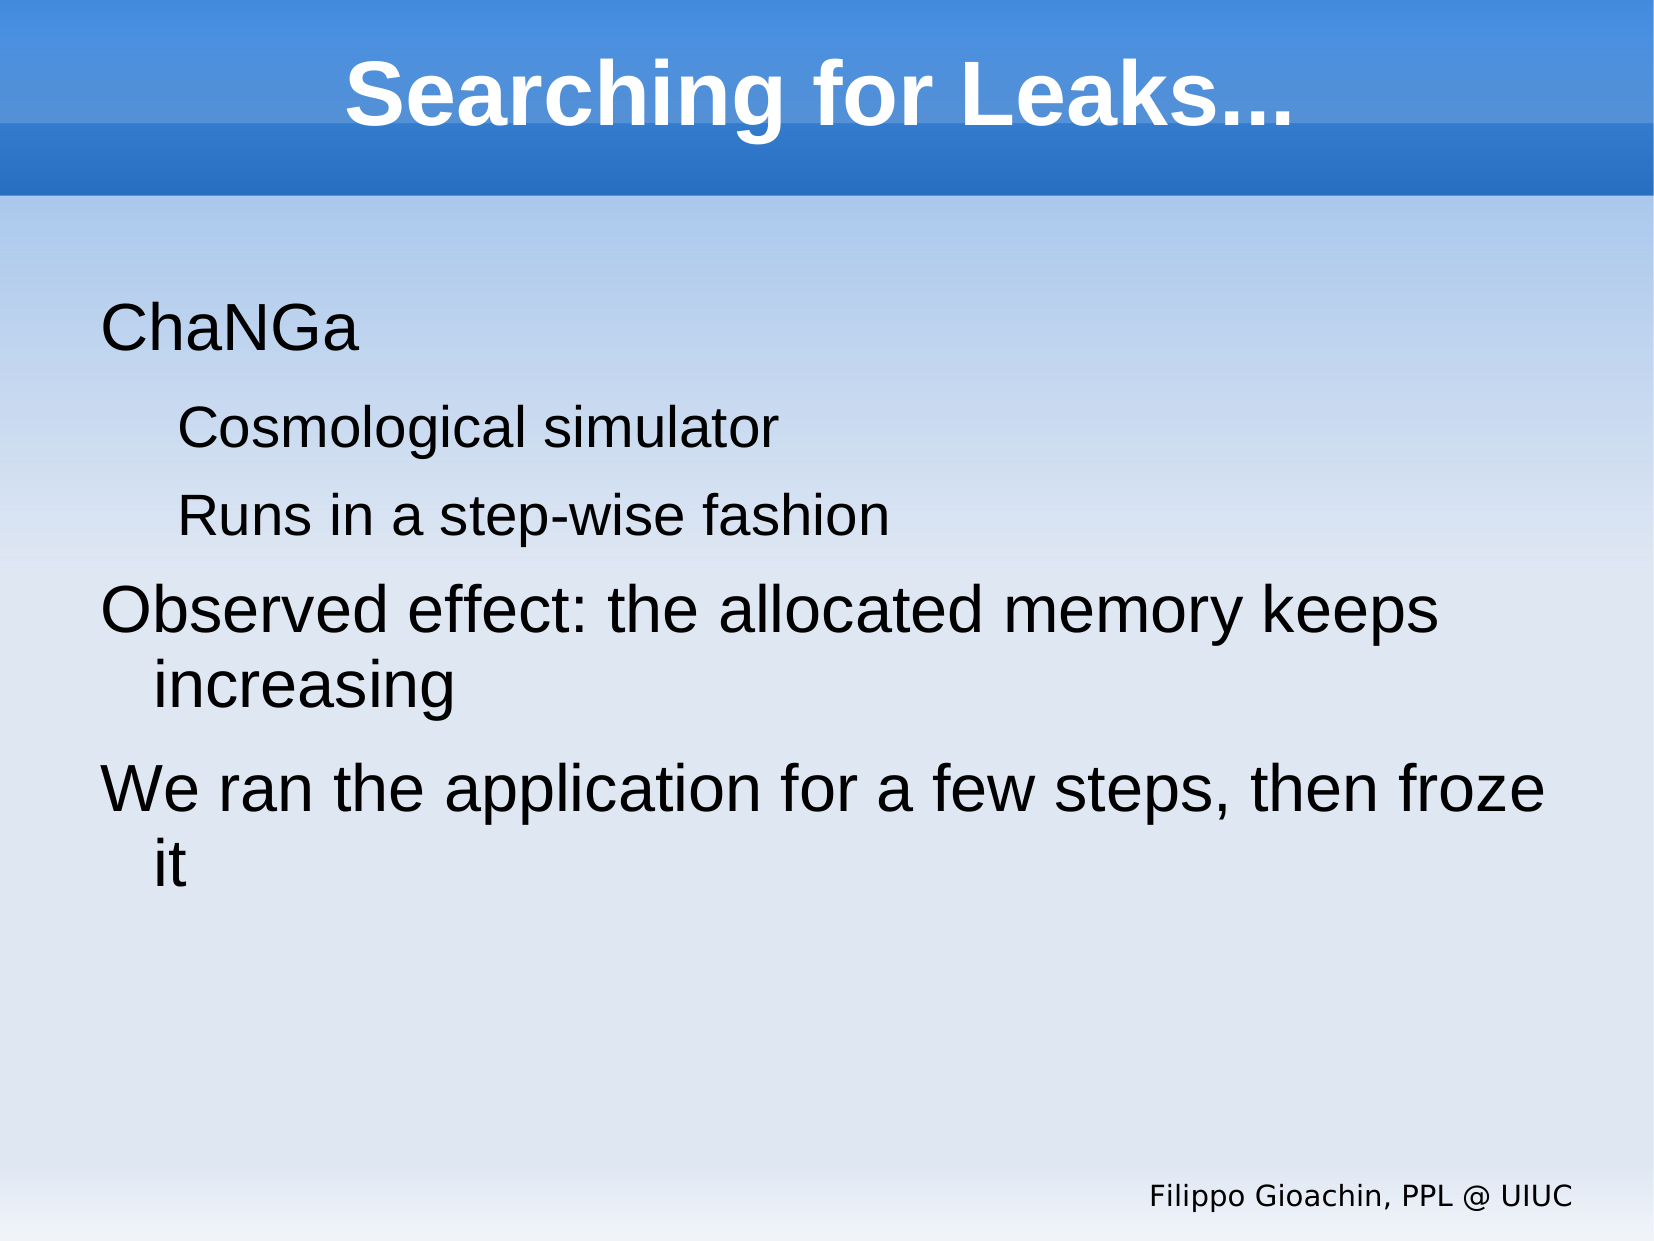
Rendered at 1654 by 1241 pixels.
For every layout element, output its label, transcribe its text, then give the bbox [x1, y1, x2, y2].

list ChaNGa Cosmological simulator Runs in a step-wise fashion Observed effect: the allocated memory keeps increasing We ran the application for a few steps, then froze it [82, 290, 1571, 1094]
title Searching for Leaks... [76, 0, 1565, 208]
picture [0, 0, 1654, 1241]
